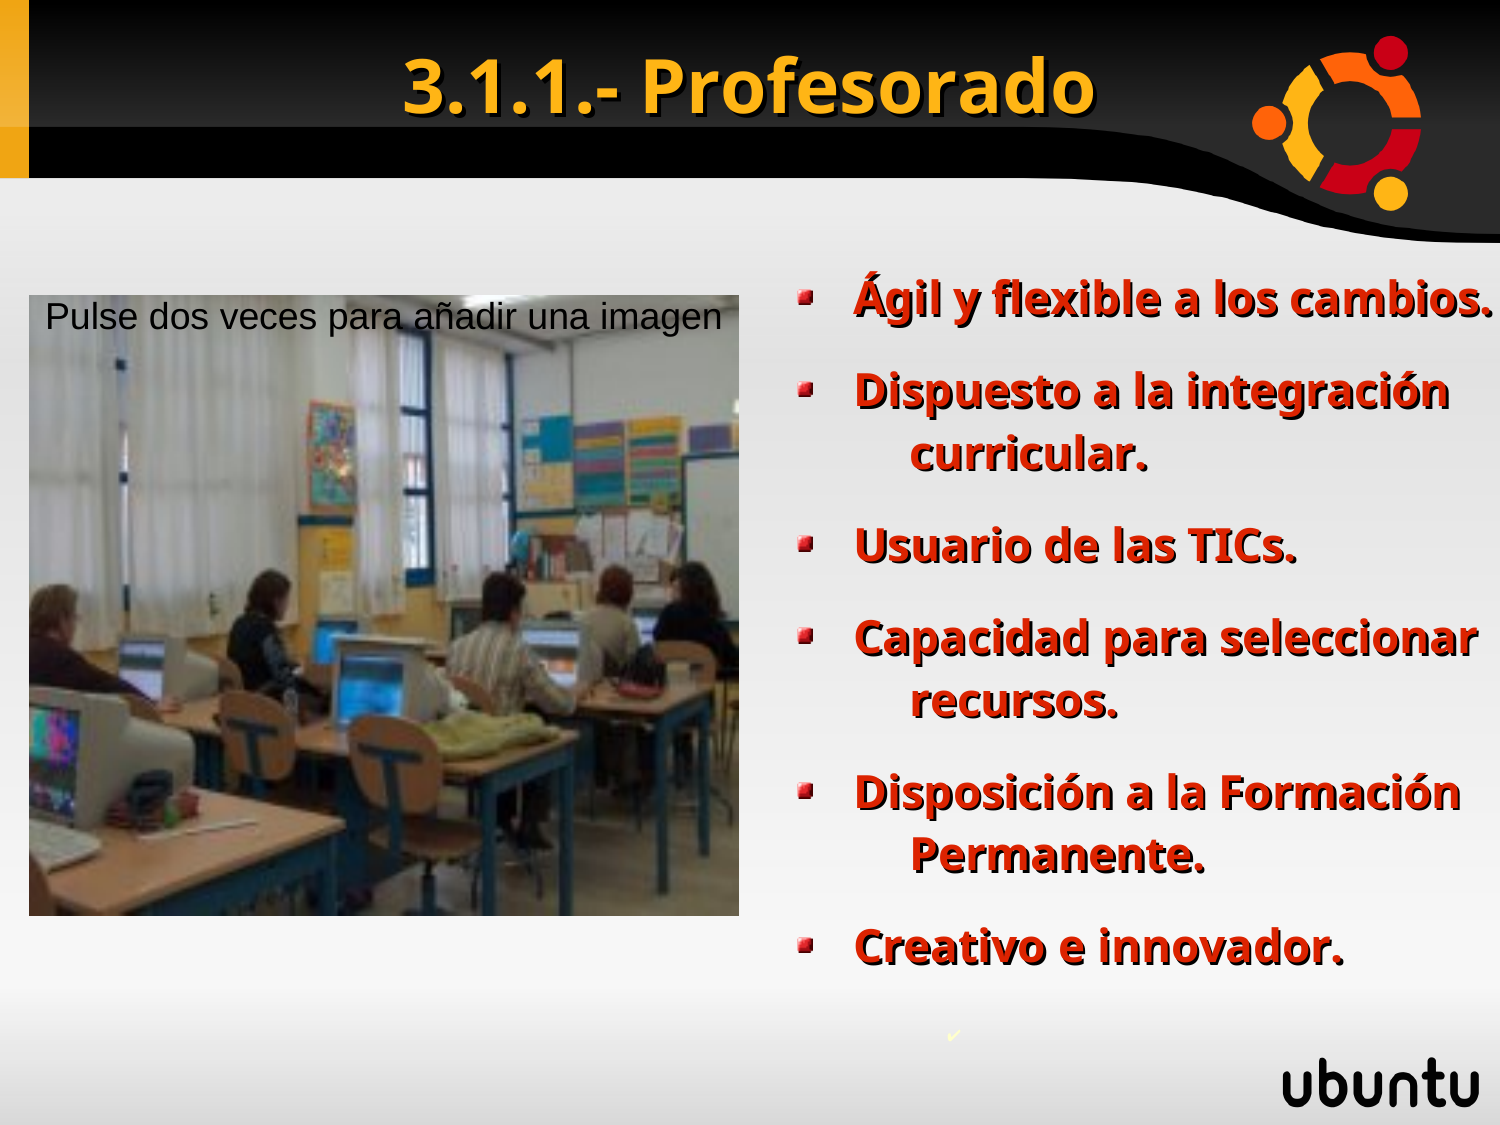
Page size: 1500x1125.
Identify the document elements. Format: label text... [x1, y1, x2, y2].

list Ágil y flexible a los cambios. Dispuesto a la integración curricular. Usuario de las TICs. Capacidad para seleccionar recursos. Disposición a la Formación Permanente. Creativo e innovador. [797, 265, 1500, 1125]
title 3.1.1.- Profesorado [75, 21, 1426, 148]
picture [0, 0, 1500, 1125]
